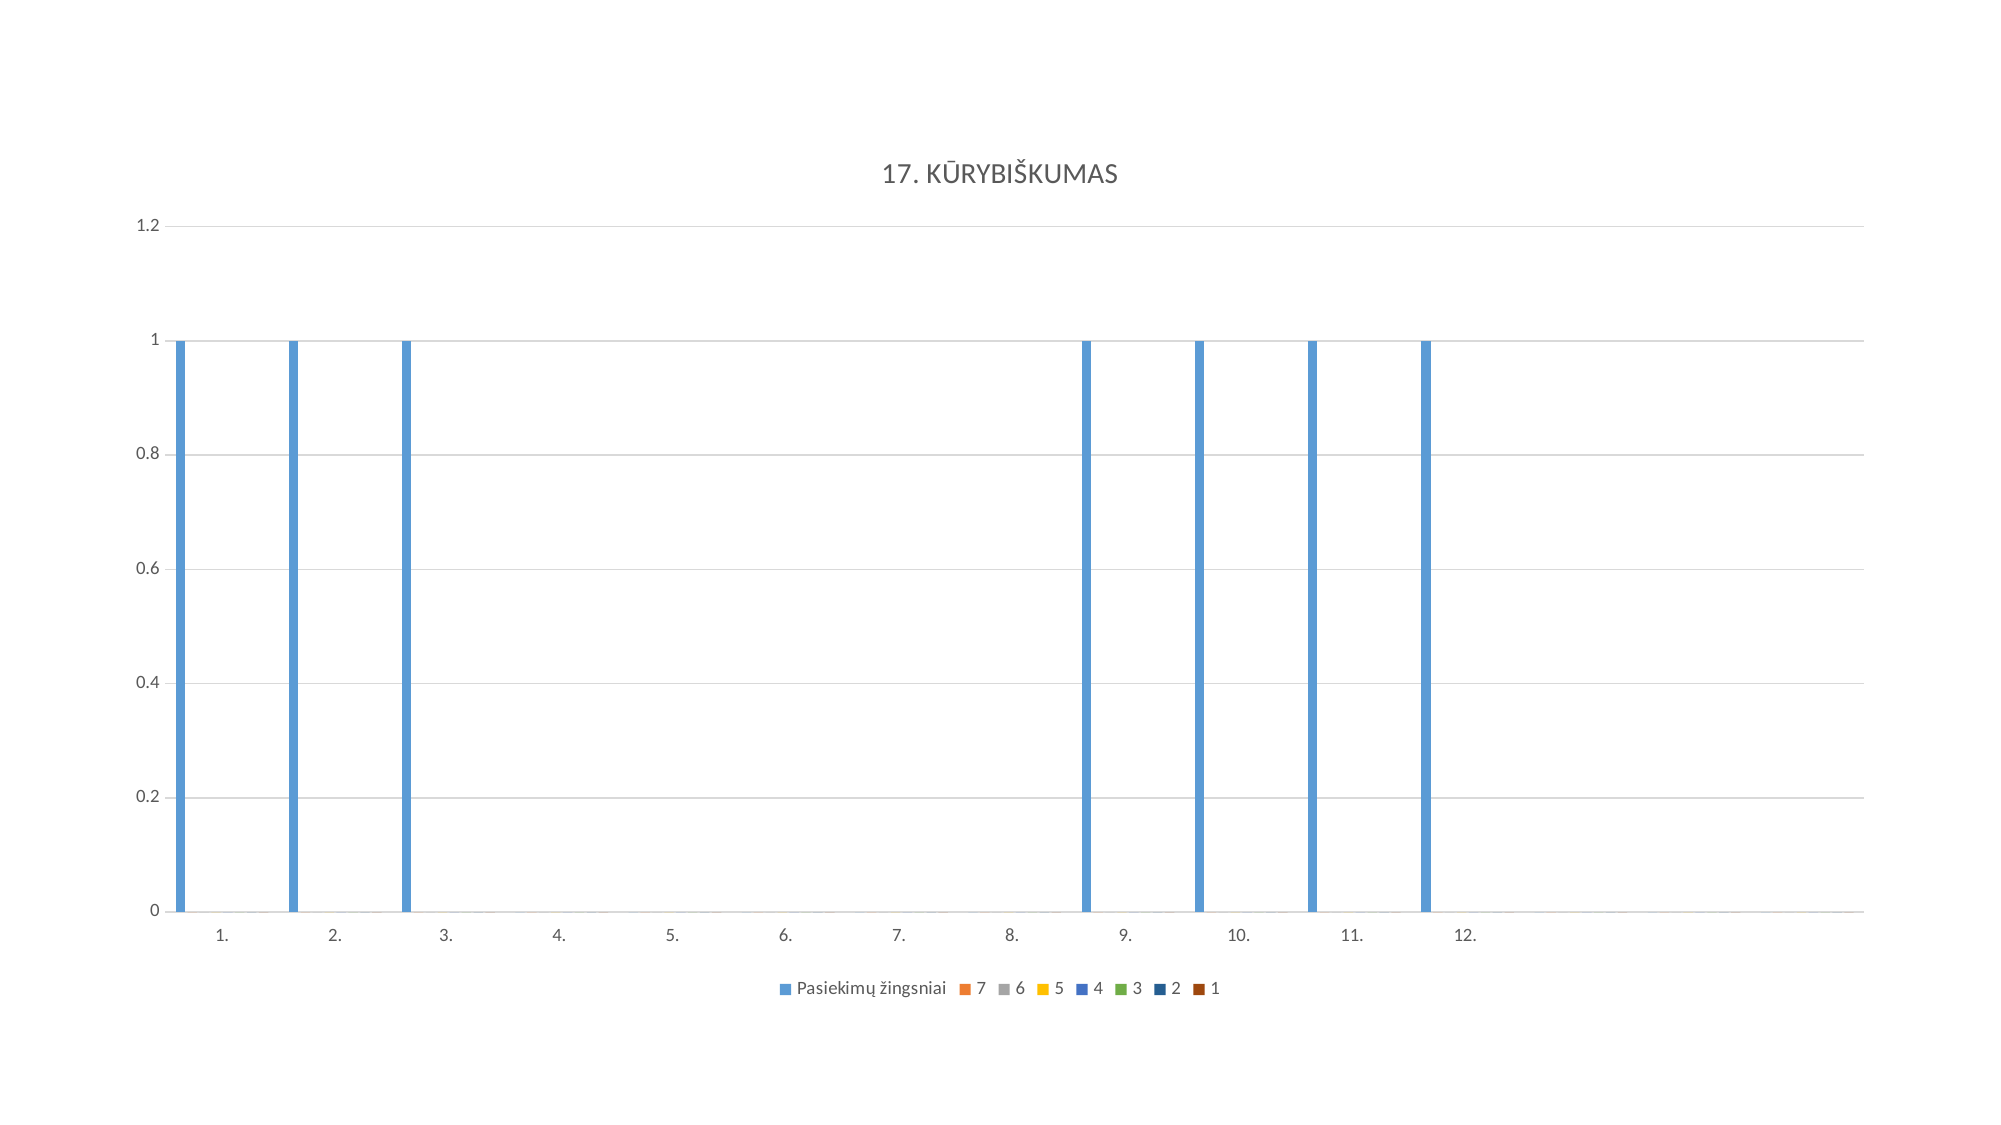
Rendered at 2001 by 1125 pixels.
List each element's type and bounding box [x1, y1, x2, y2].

chart [99, 126, 1900, 1005]
